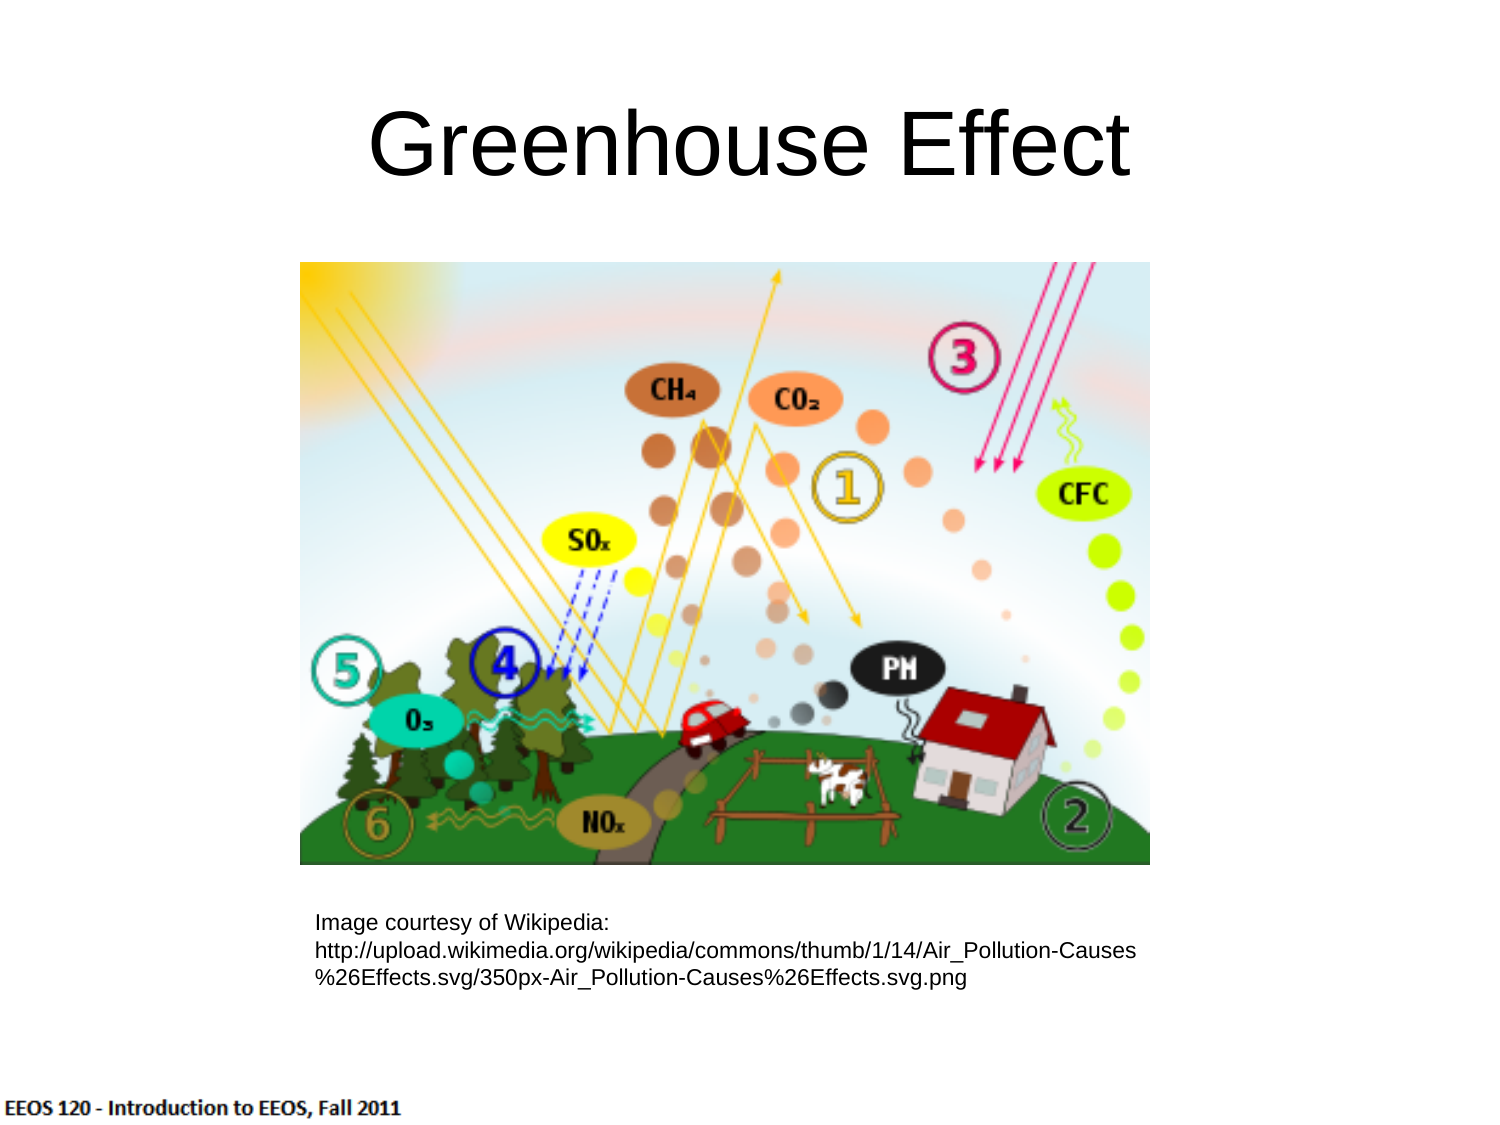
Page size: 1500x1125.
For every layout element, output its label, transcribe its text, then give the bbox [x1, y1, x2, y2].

list [75, 262, 1426, 1006]
text_box Image courtesy of Wikipedia: http://upload.wikimedia.org/wikipedia/commons/thumb/1/14/Air_Pollution-Causes%26Effects.svg/350px-Air_Pollution-Causes%26Effects.svg.png [299, 900, 1313, 998]
picture [0, 1090, 406, 1125]
picture [300, 262, 1150, 865]
title Greenhouse Effect [75, 45, 1426, 233]
